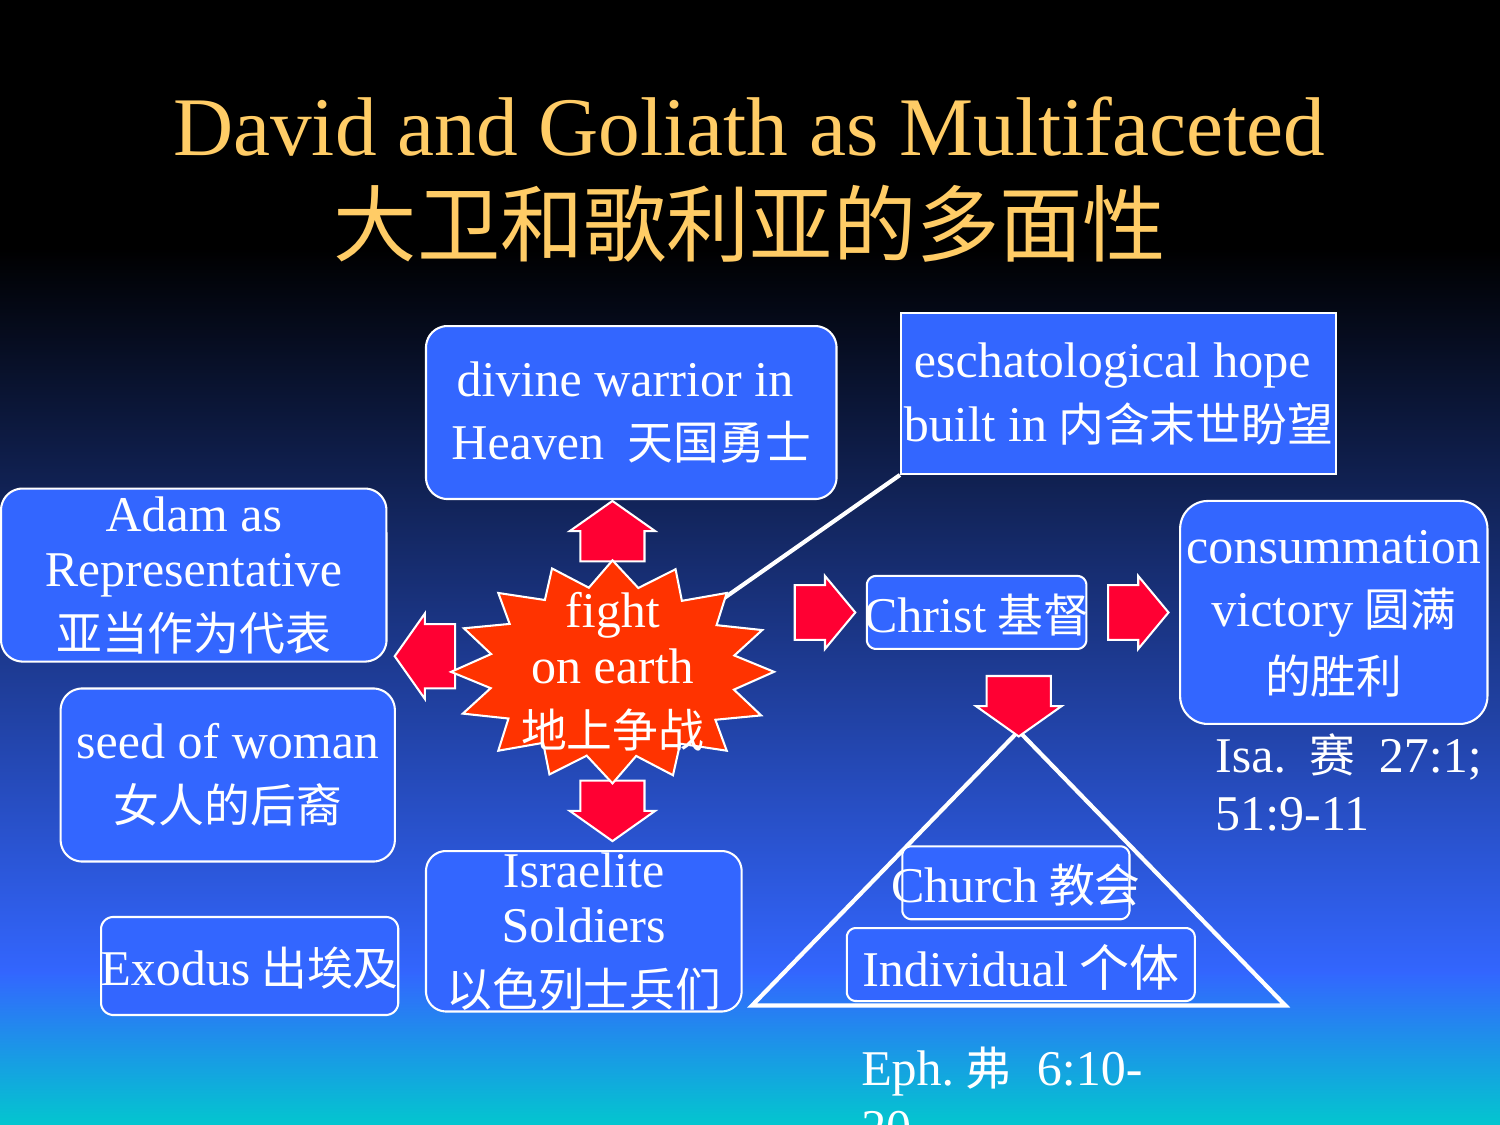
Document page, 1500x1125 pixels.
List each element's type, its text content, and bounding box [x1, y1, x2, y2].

text_box Individual个体 [846, 928, 1195, 1002]
text_box [394, 613, 456, 699]
text_box eschatological hope built in内含末世盼望 [901, 313, 1337, 474]
text_box [1108, 575, 1169, 649]
text_box seed of woman 女人的后裔 [60, 688, 395, 862]
text_box fight on earth 地上争战 [451, 560, 775, 784]
text_box Eph.弗 6:10-20 [846, 1019, 1189, 1125]
text_box [794, 575, 856, 649]
text_box [569, 500, 656, 562]
text_box consummation victory圆满 的胜利 [1180, 500, 1488, 723]
text_box Christ基督 [866, 575, 1087, 649]
title David and Goliath as Multifaceted 大卫和歌利亚的多面性 [112, 63, 1388, 281]
text_box Isa. 赛 27:1; 51:9-11 [1200, 712, 1500, 850]
text_box [976, 676, 1062, 737]
text_box [569, 780, 656, 842]
text_box Exodus出埃及 [101, 917, 399, 1015]
text_box Church教会 [902, 846, 1130, 920]
text_box Israelite Soldiers 以色列士兵们 [426, 851, 742, 1012]
text_box divine warrior in Heaven 天国勇士 [426, 326, 837, 500]
text_box Adam as Representative 亚当作为代表 [1, 488, 387, 662]
text_box Church教会 [1107, 890, 1130, 900]
